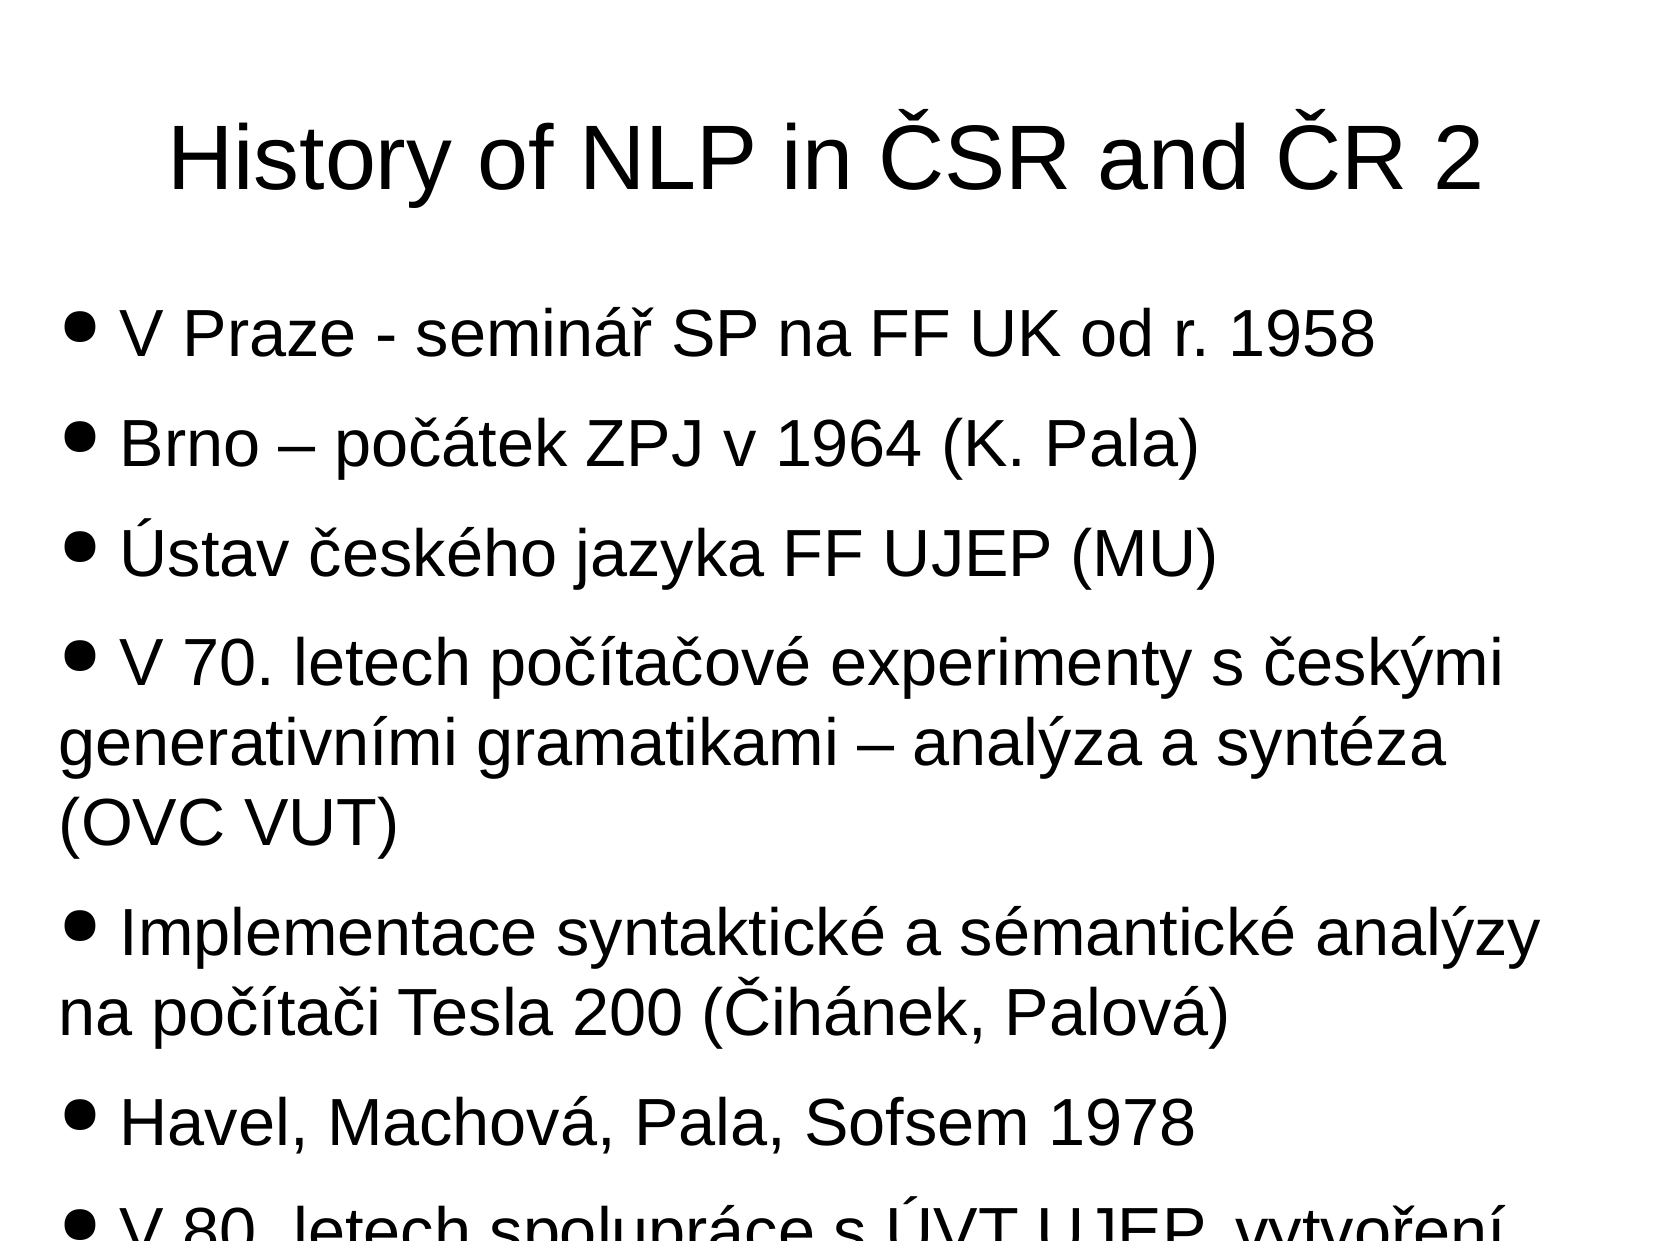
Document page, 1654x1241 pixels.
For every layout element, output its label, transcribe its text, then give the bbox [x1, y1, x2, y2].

list V Praze - seminář SP na FF UK od r. 1958 Brno – počátek ZPJ v 1964 (K. Pala) Ústav českého jazyka FF UJEP (MU) V 70. letech počítačové experimenty s českými generativními gramatikami – analýza a syntéza (OVC VUT) Implementace syntaktické a sémantické analýzy na počítači Tesla 200 (Čihánek, Palová) Havel, Machová, Pala, Sofsem 1978 V 80. letech spolupráce s ÚVT UJEP, vytvoření českých gramatik v Prologu (počítač PDP 11) [59, 290, 1571, 1241]
title History of NLP in ČSR and ČR 2 [82, 56, 1571, 250]
